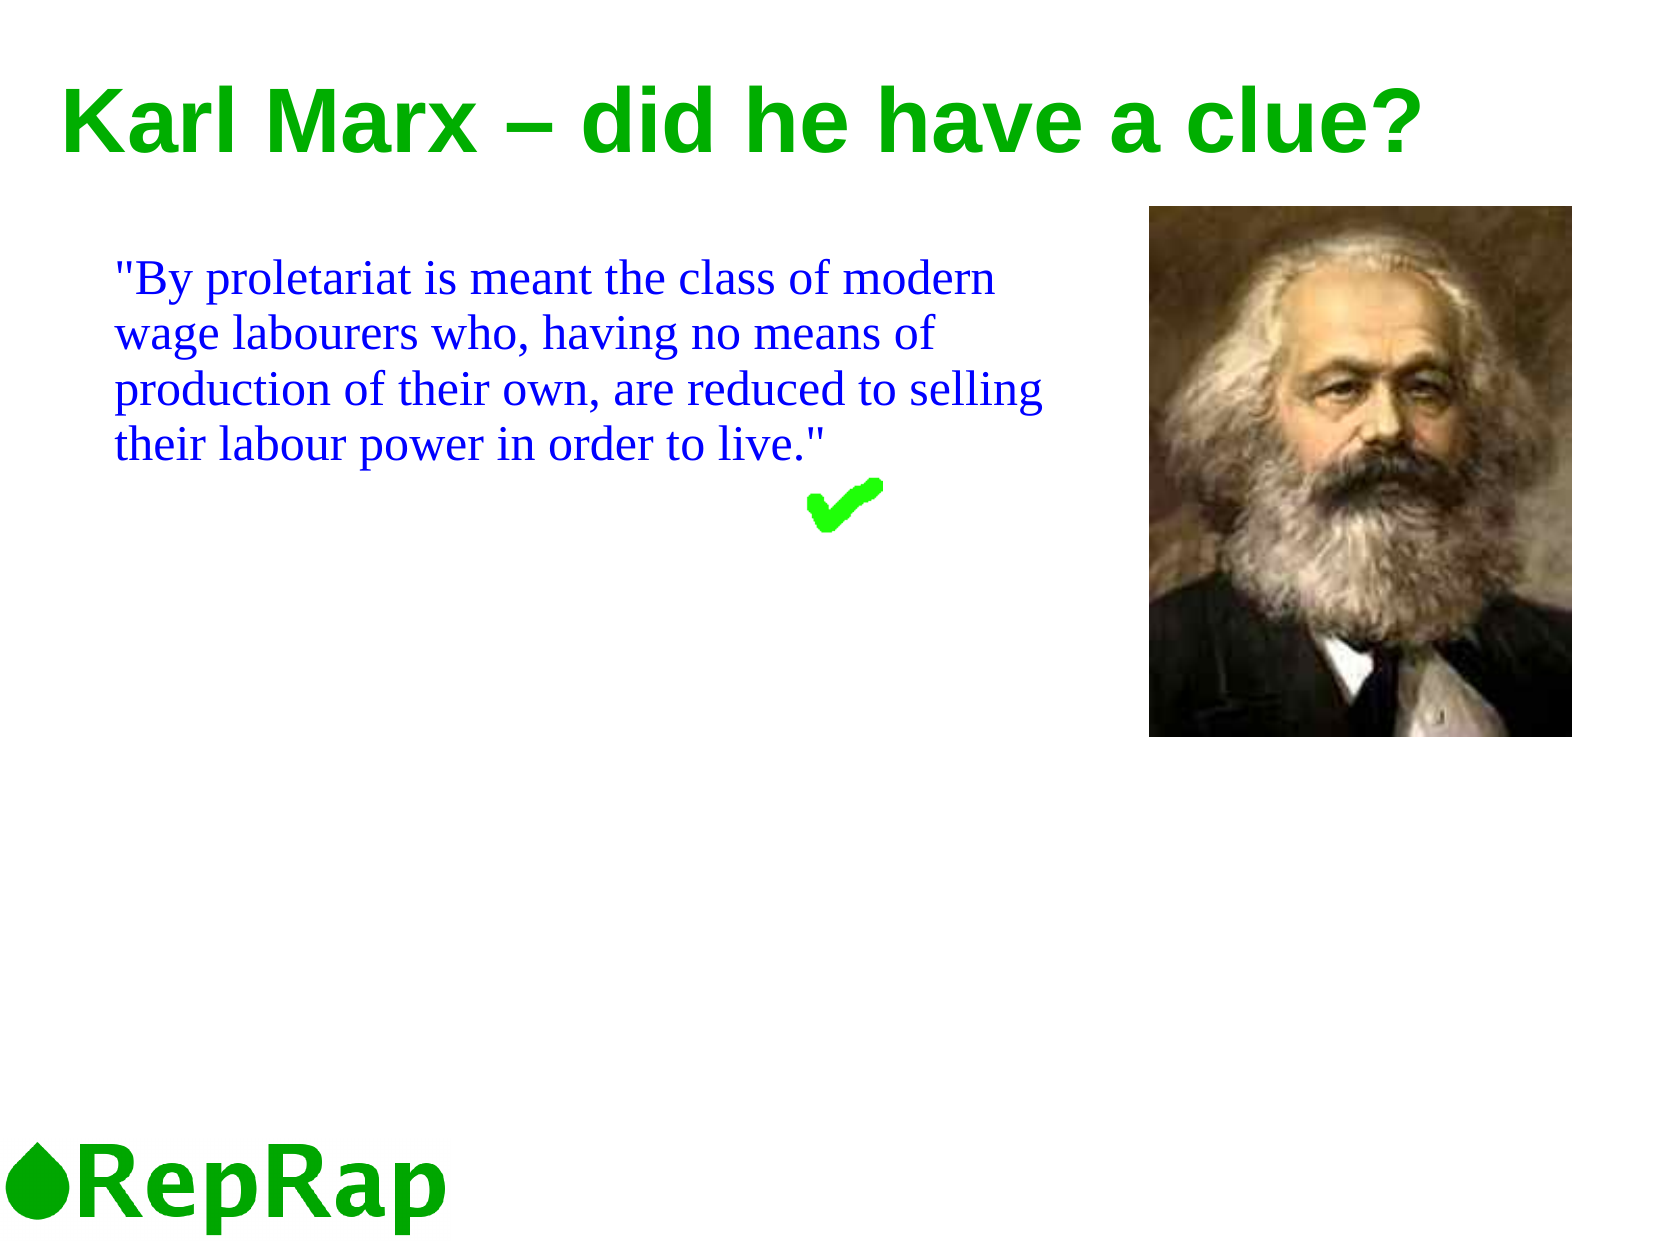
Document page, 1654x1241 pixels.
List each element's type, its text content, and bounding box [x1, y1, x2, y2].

picture [1149, 206, 1572, 737]
title Karl Marx – did he have a clue? [60, 47, 1630, 196]
picture [804, 462, 883, 541]
picture [0, 1138, 451, 1241]
text_box "By proletariat is meant the class of modern wage labourers who, having no means of production of their own, are reduced to selling their labour power in order to live." [99, 242, 1105, 479]
